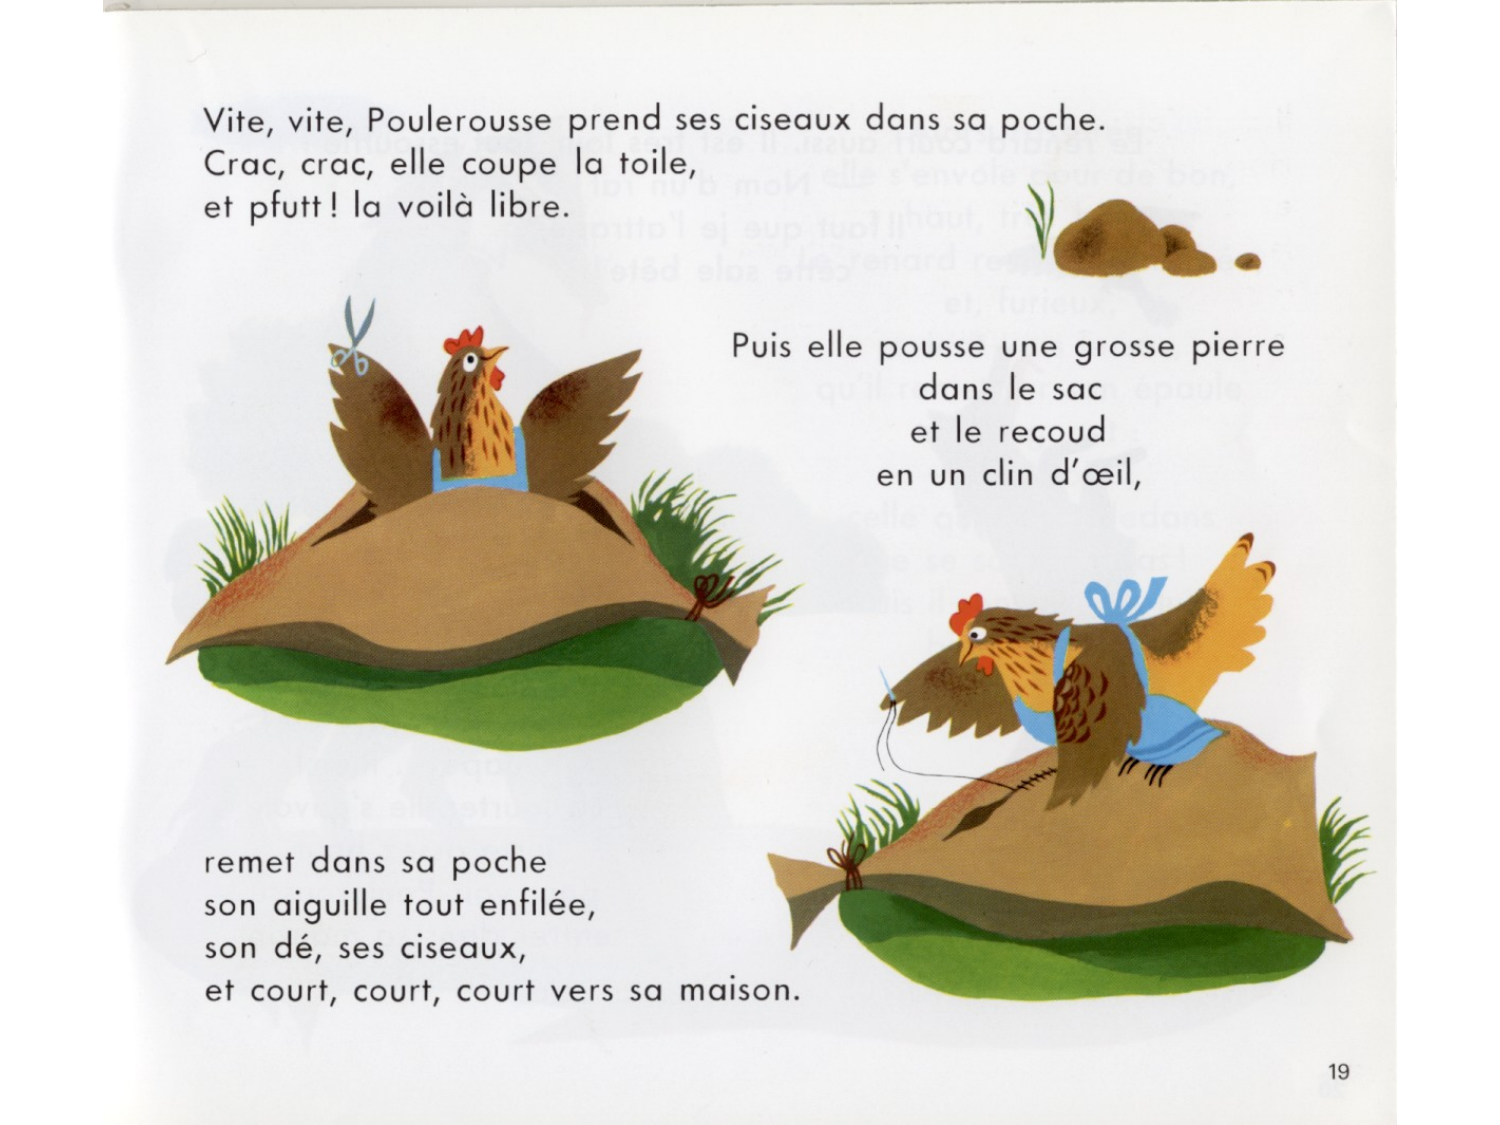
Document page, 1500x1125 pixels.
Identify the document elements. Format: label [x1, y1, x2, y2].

picture [103, 0, 1397, 1125]
